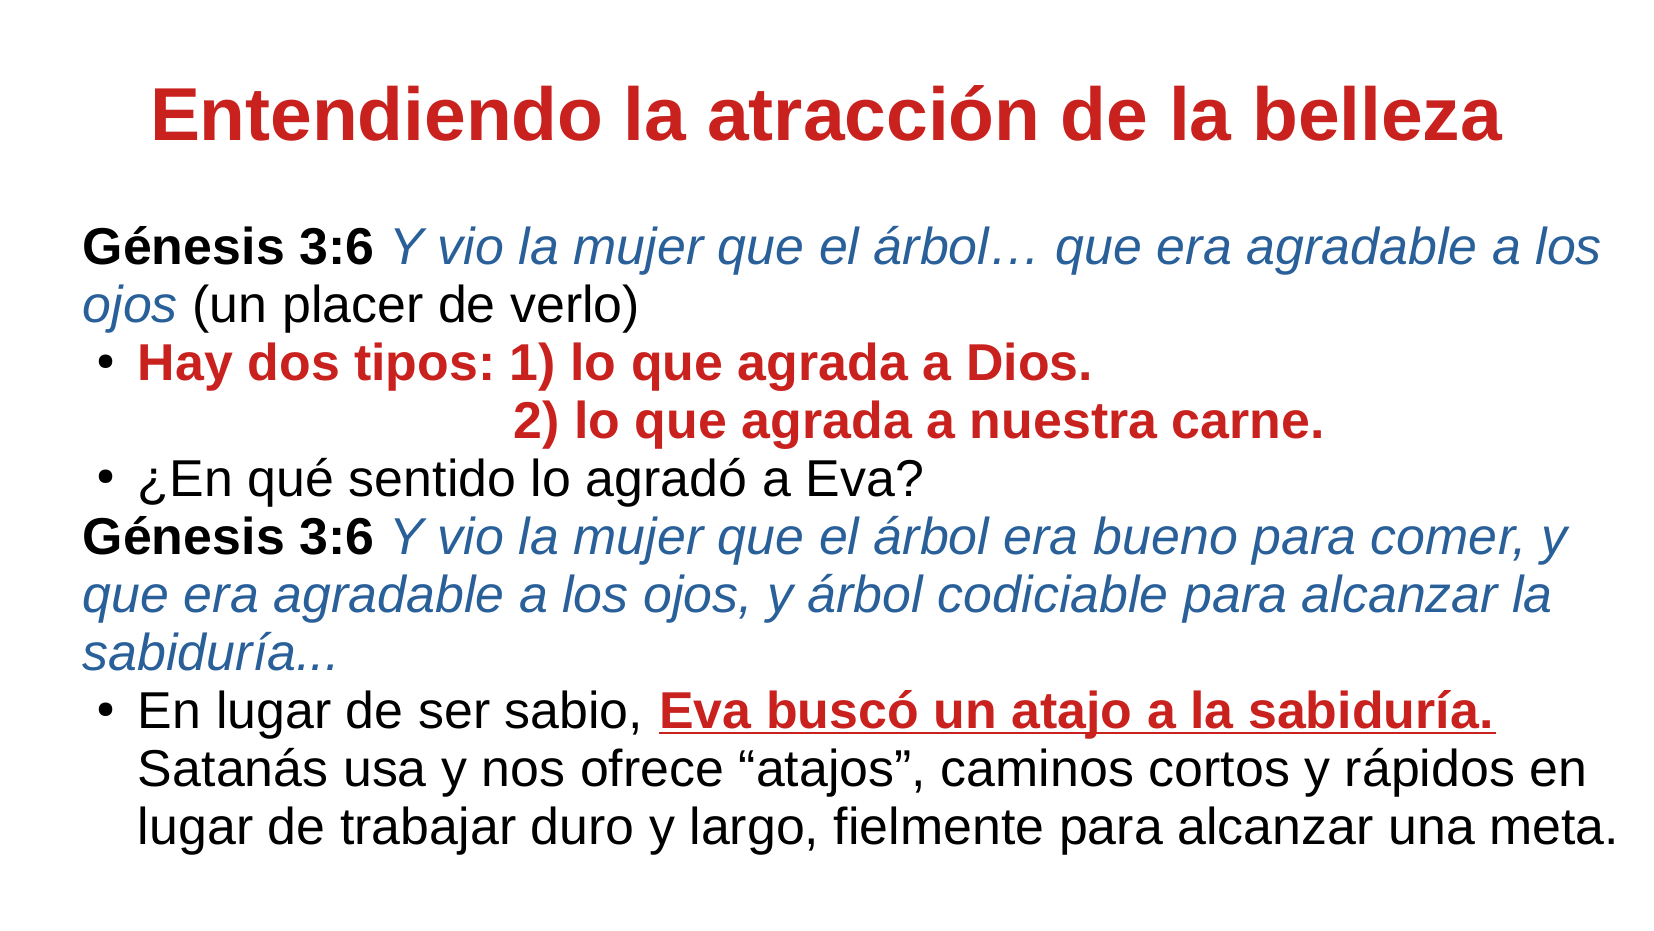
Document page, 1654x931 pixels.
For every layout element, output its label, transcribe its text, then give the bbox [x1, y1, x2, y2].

title Entendiendo la atracción de la belleza [82, 37, 1571, 193]
list Génesis 3:6 Y vio la mujer que el árbol… que era agradable a los ojos (un placer de verlo) Hay dos tipos: 1) lo que agrada a Dios. 2) lo que agrada a nuestra carne. ¿En qué sentido lo agradó a Eva? Génesis 3:6 Y vio la mujer que el árbol era bueno para comer, y que era agradable a los ojos, y árbol codiciable para alcanzar la sabiduría... En lugar de ser sabio, Eva buscó un atajo a la sabiduría. Satanás usa y nos ofrece “atajos”, caminos cortos y rápidos en lugar de trabajar duro y largo, fielmente para alcanzar una meta. [82, 217, 1636, 916]
